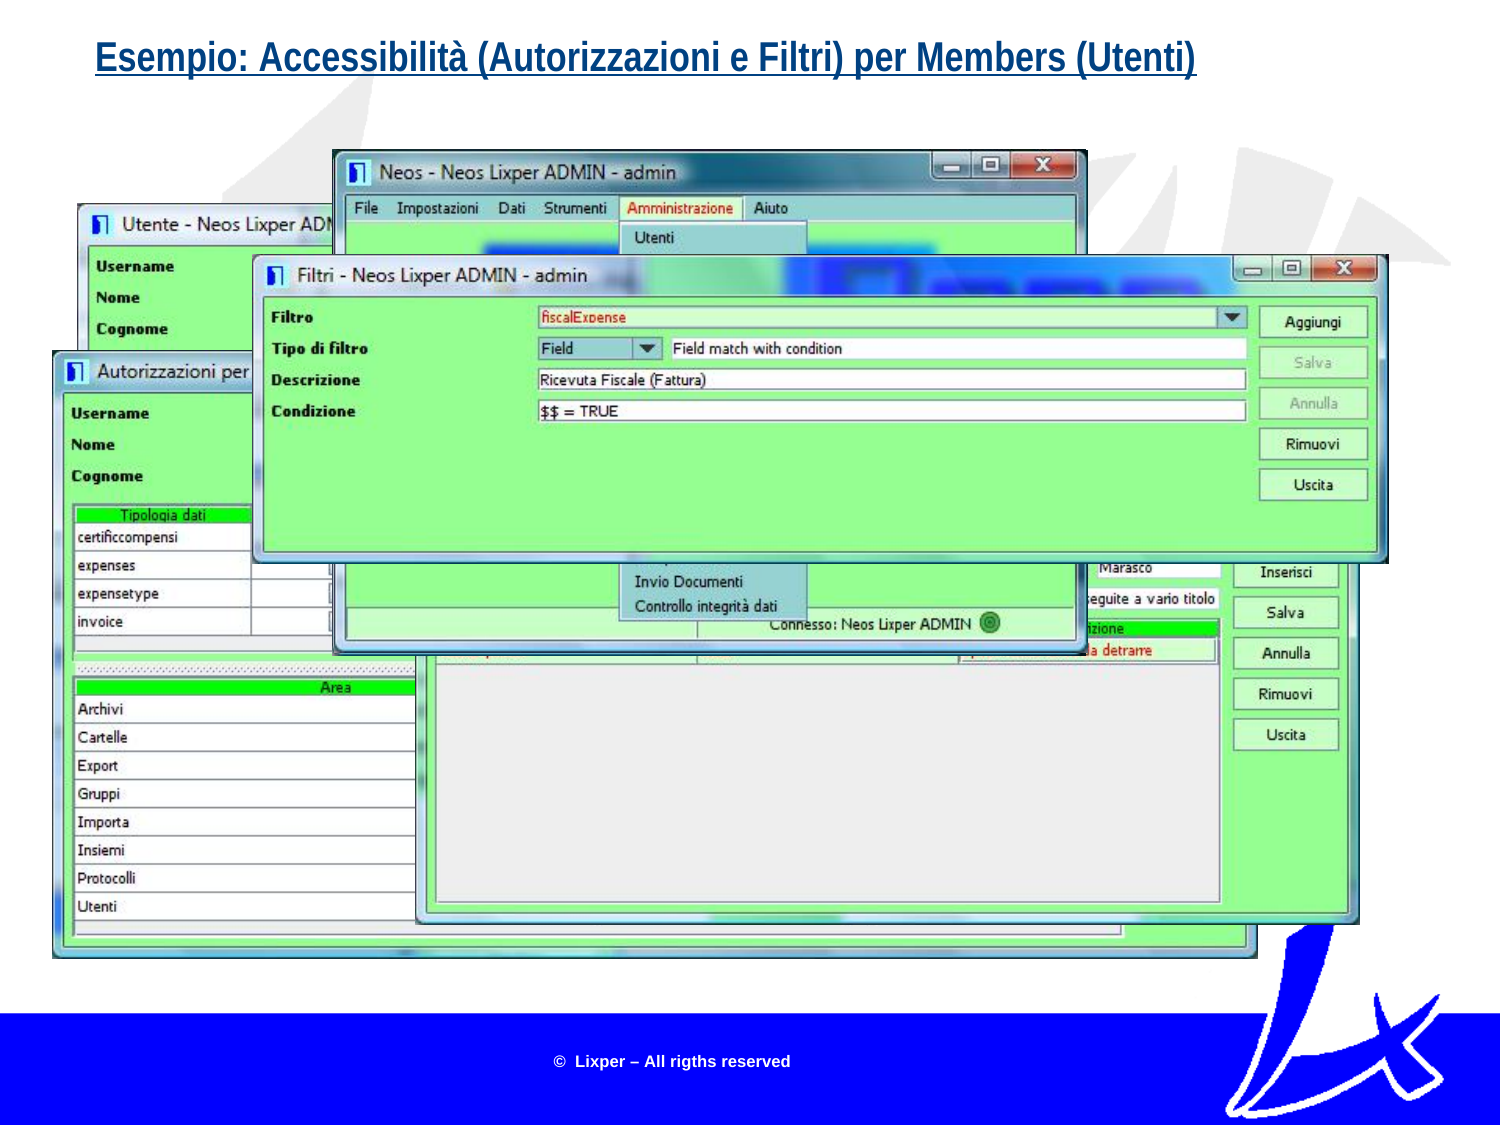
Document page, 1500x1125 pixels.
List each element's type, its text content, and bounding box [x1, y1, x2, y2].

title Esempio: Accessibilità (Autorizzazioni e Filtri) per Members (Utenti) [80, 33, 1459, 98]
picture [0, 0, 1500, 1125]
